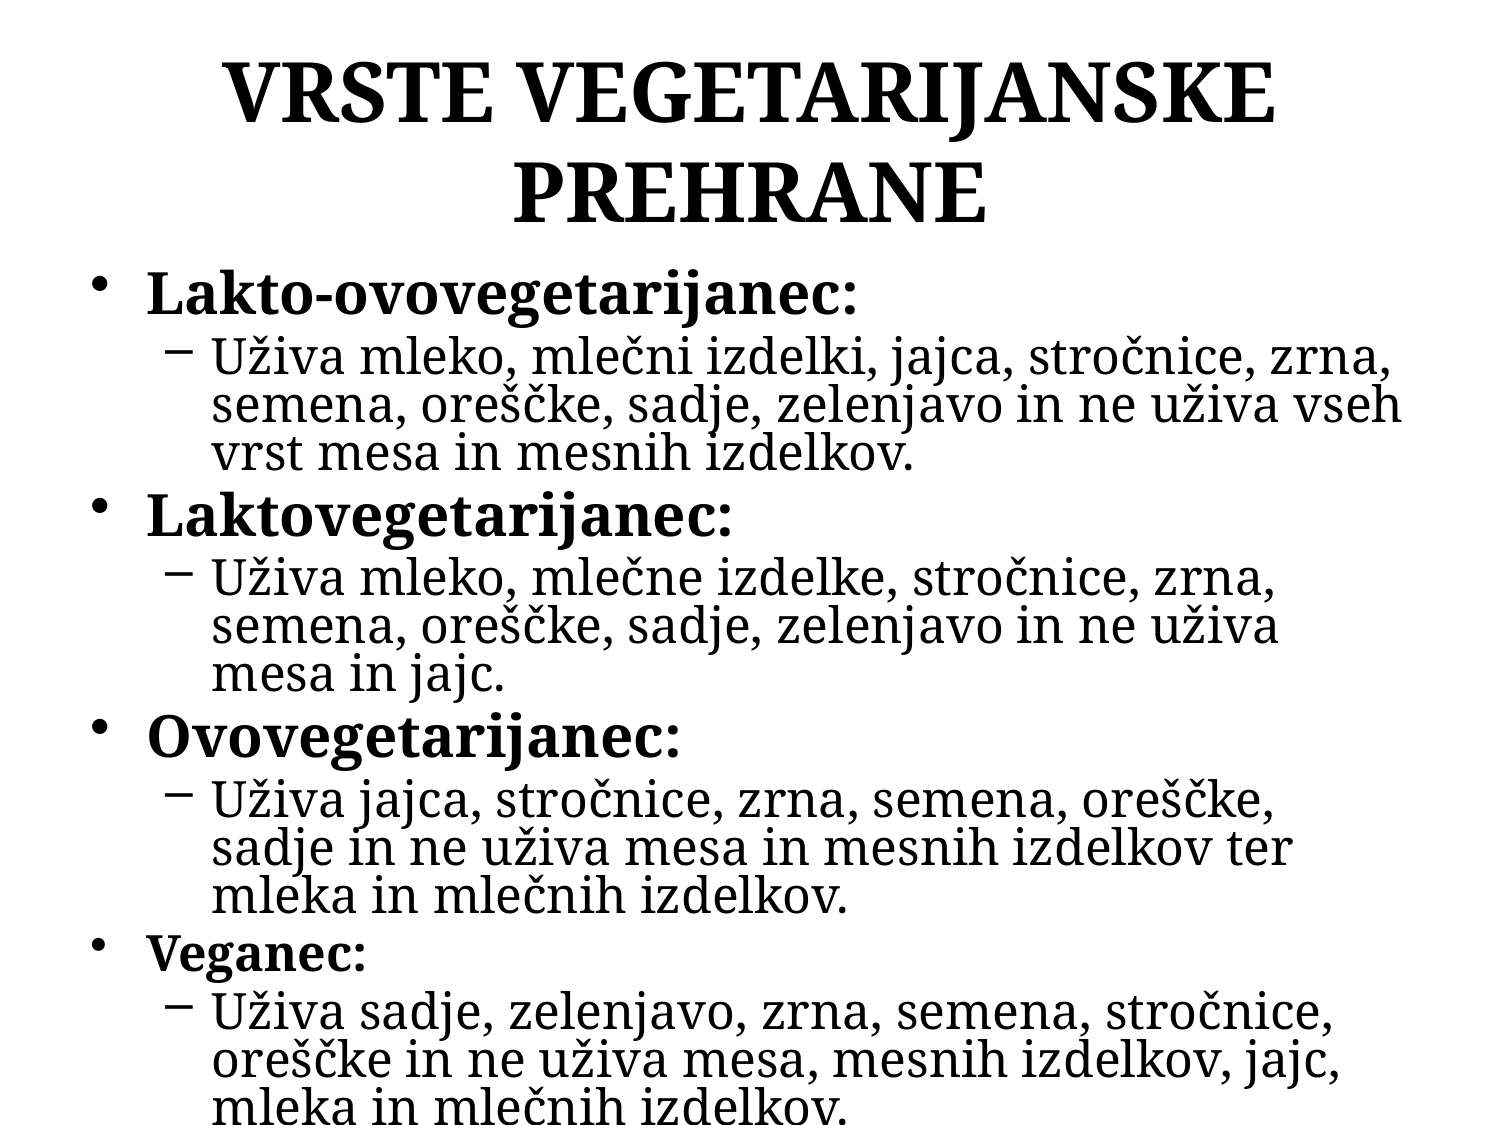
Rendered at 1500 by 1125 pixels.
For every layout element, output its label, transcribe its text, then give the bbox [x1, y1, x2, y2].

list Lakto-ovovegetarijanec: Uživa mleko, mlečni izdelki, jajca, stročnice, zrna, semena, oreščke, sadje, zelenjavo in ne uživa vseh vrst mesa in mesnih izdelkov. Laktovegetarijanec: Uživa mleko, mlečne izdelke, stročnice, zrna, semena, oreščke, sadje, zelenjavo in ne uživa mesa in jajc. Ovovegetarijanec: Uživa jajca, stročnice, zrna, semena, oreščke, sadje in ne uživa mesa in mesnih izdelkov ter mleka in mlečnih izdelkov. Veganec: Uživa sadje, zelenjavo, zrna, semena, stročnice, oreščke in ne uživa mesa, mesnih izdelkov, jajc, mleka in mlečnih izdelkov. [75, 262, 1425, 1059]
title VRSTE VEGETARIJANSKE PREHRANE [0, 45, 1500, 233]
